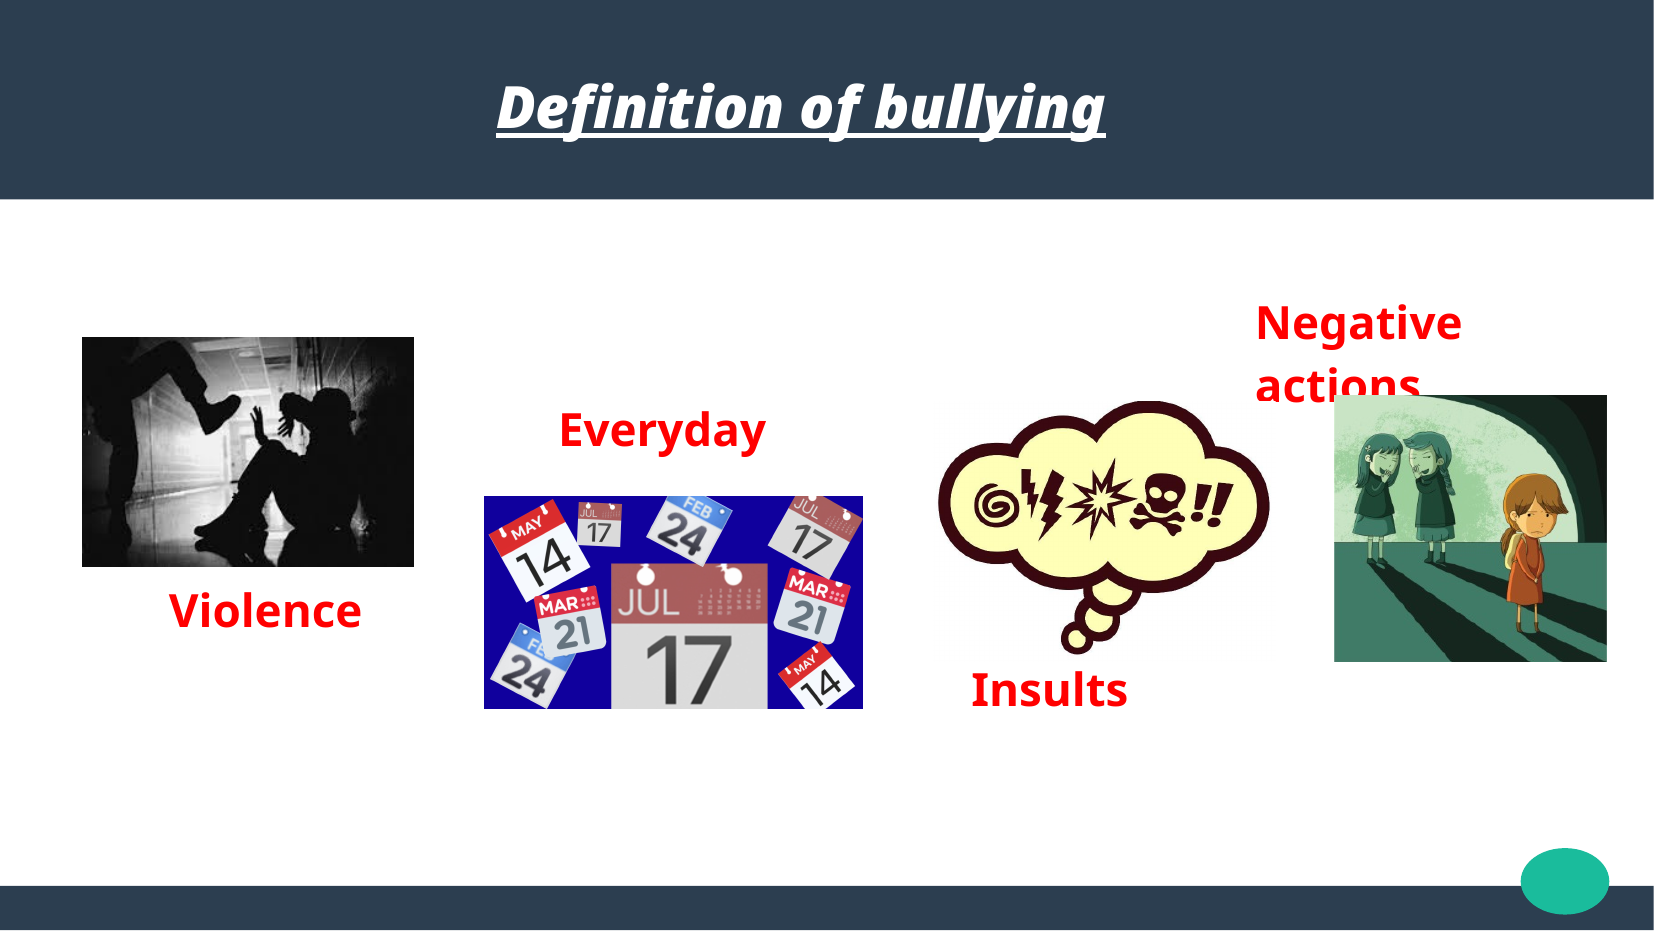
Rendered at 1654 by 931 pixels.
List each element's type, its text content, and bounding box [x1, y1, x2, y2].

title Definition of bullying [496, 47, 1654, 166]
text_box Insults [956, 662, 1205, 738]
picture [484, 496, 863, 709]
picture [1334, 395, 1607, 662]
text_box Negative actions [1240, 283, 1642, 372]
text_box Everyday [543, 389, 792, 496]
subtitle Violence [165, 578, 367, 680]
picture [82, 337, 414, 567]
picture [933, 401, 1276, 662]
